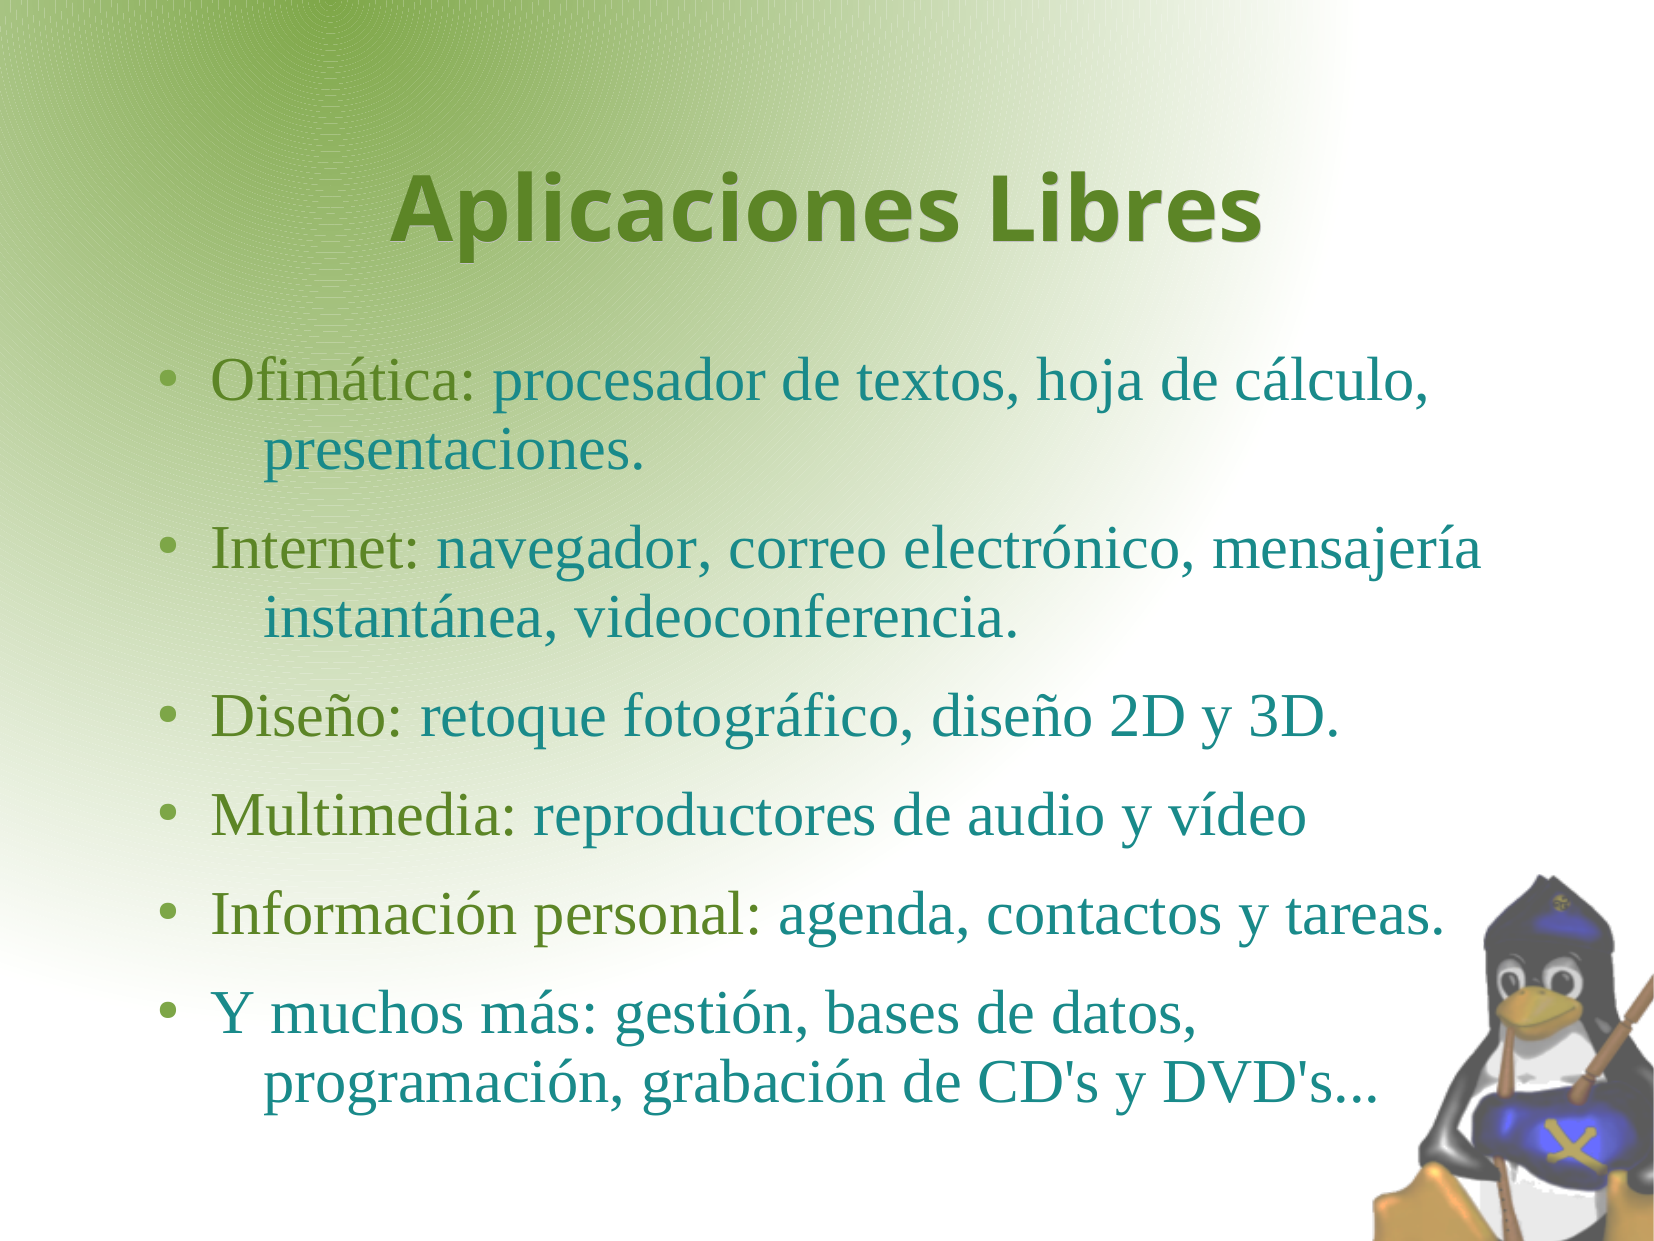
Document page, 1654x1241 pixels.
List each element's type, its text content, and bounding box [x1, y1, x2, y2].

title Aplicaciones Libres [121, 102, 1534, 311]
picture [1364, 874, 1654, 1241]
list Ofimática: procesador de textos, hoja de cálculo, presentaciones. Internet: navegador, correo electrónico, mensajería instantánea, videoconferencia. Diseño: retoque fotográfico, diseño 2D y 3D. Multimedia: reproductores de audio y vídeo Información personal: agenda, contactos y tareas. Y muchos más: gestión, bases de datos, programación, grabación de CD's y DVD's... [121, 344, 1534, 1173]
